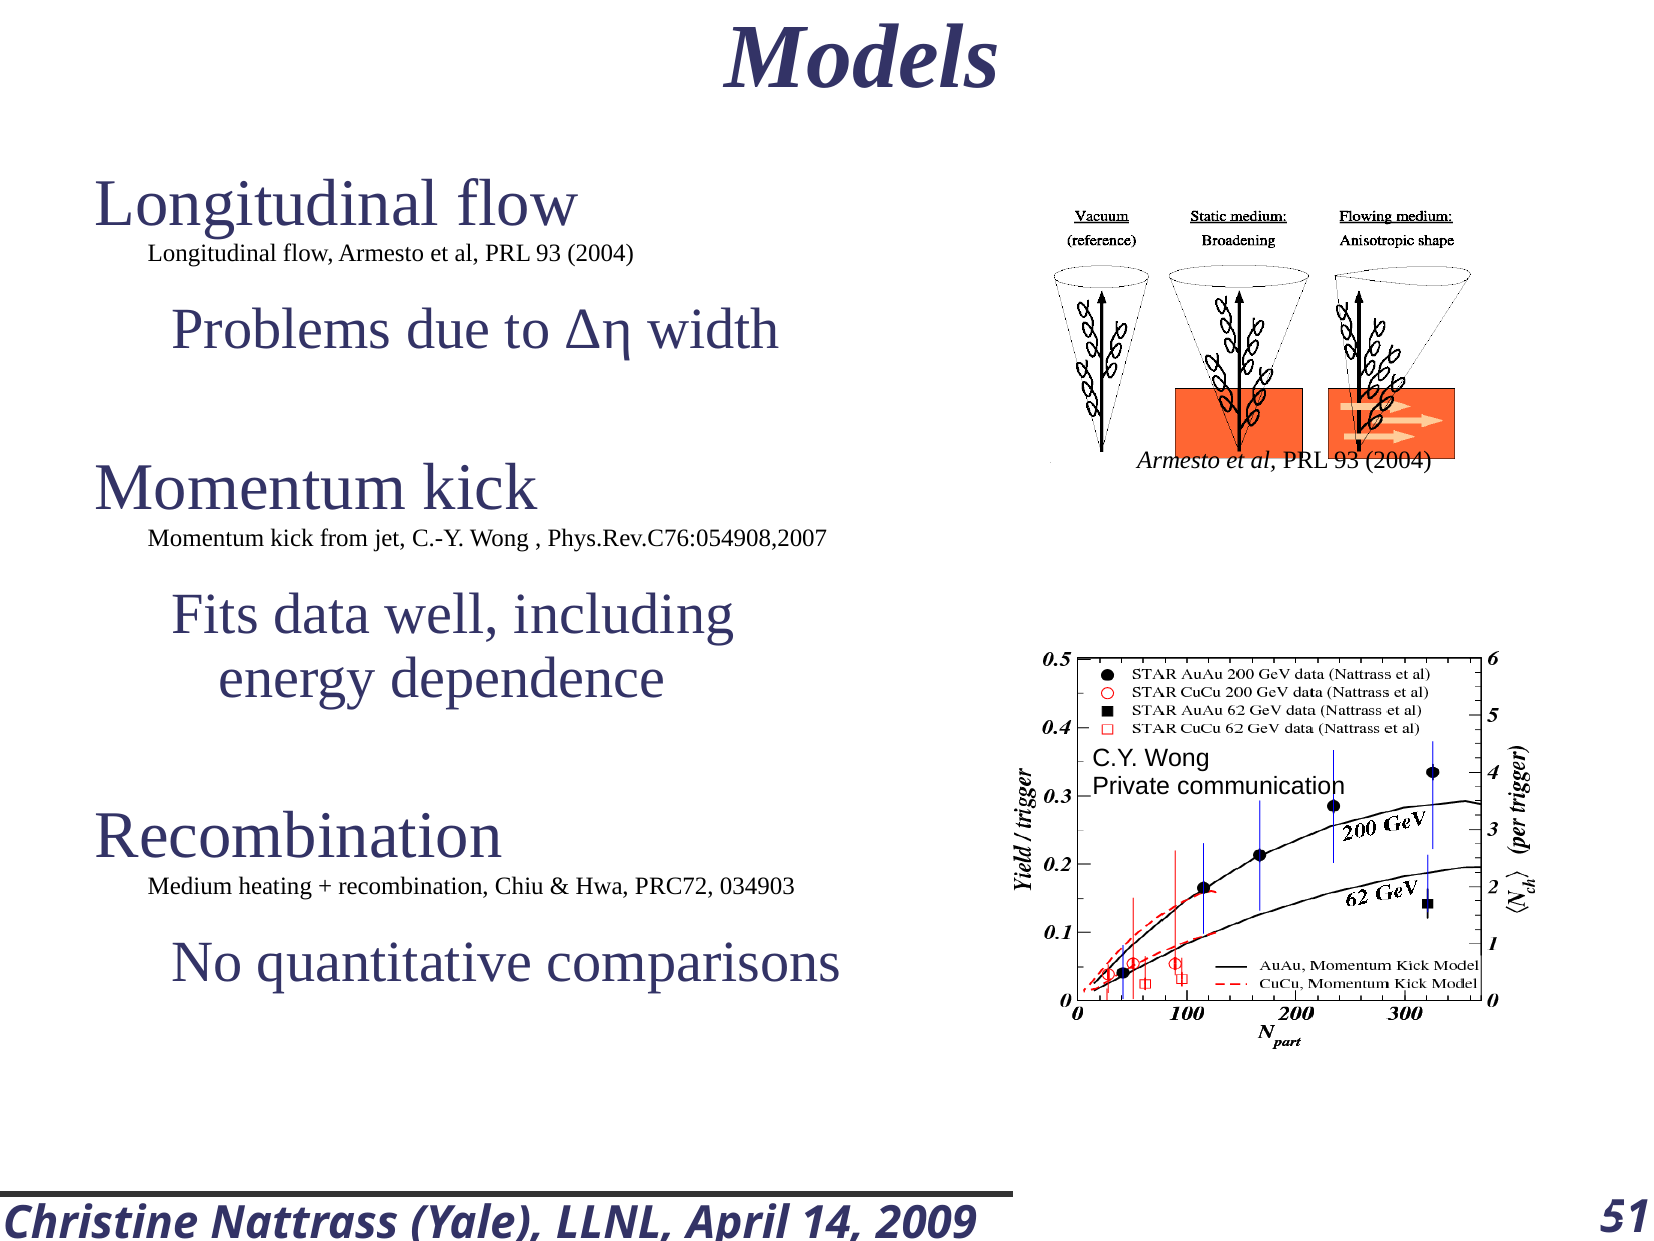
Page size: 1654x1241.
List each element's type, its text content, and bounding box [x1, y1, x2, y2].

text_box C.Y. Wong Private communication [1077, 736, 1378, 808]
picture [1012, 649, 1538, 1051]
text_box Armesto et al, PRL 93 (2004) [1076, 436, 1500, 483]
title Models [675, 0, 1051, 113]
list Longitudinal flow Longitudinal flow, Armesto et al, PRL 93 (2004) Problems due to Δη width Momentum kick Momentum kick from jet, C.-Y. Wong , Phys.Rev.C76:054908,2007 Fits data well, including energy dependence Recombination Medium heating + recombination, Chiu & Hwa, PRC72, 034903 No quantitative comparisons [76, 165, 1165, 1216]
text_box 21 [1540, 1172, 1654, 1241]
picture [1050, 206, 1474, 463]
